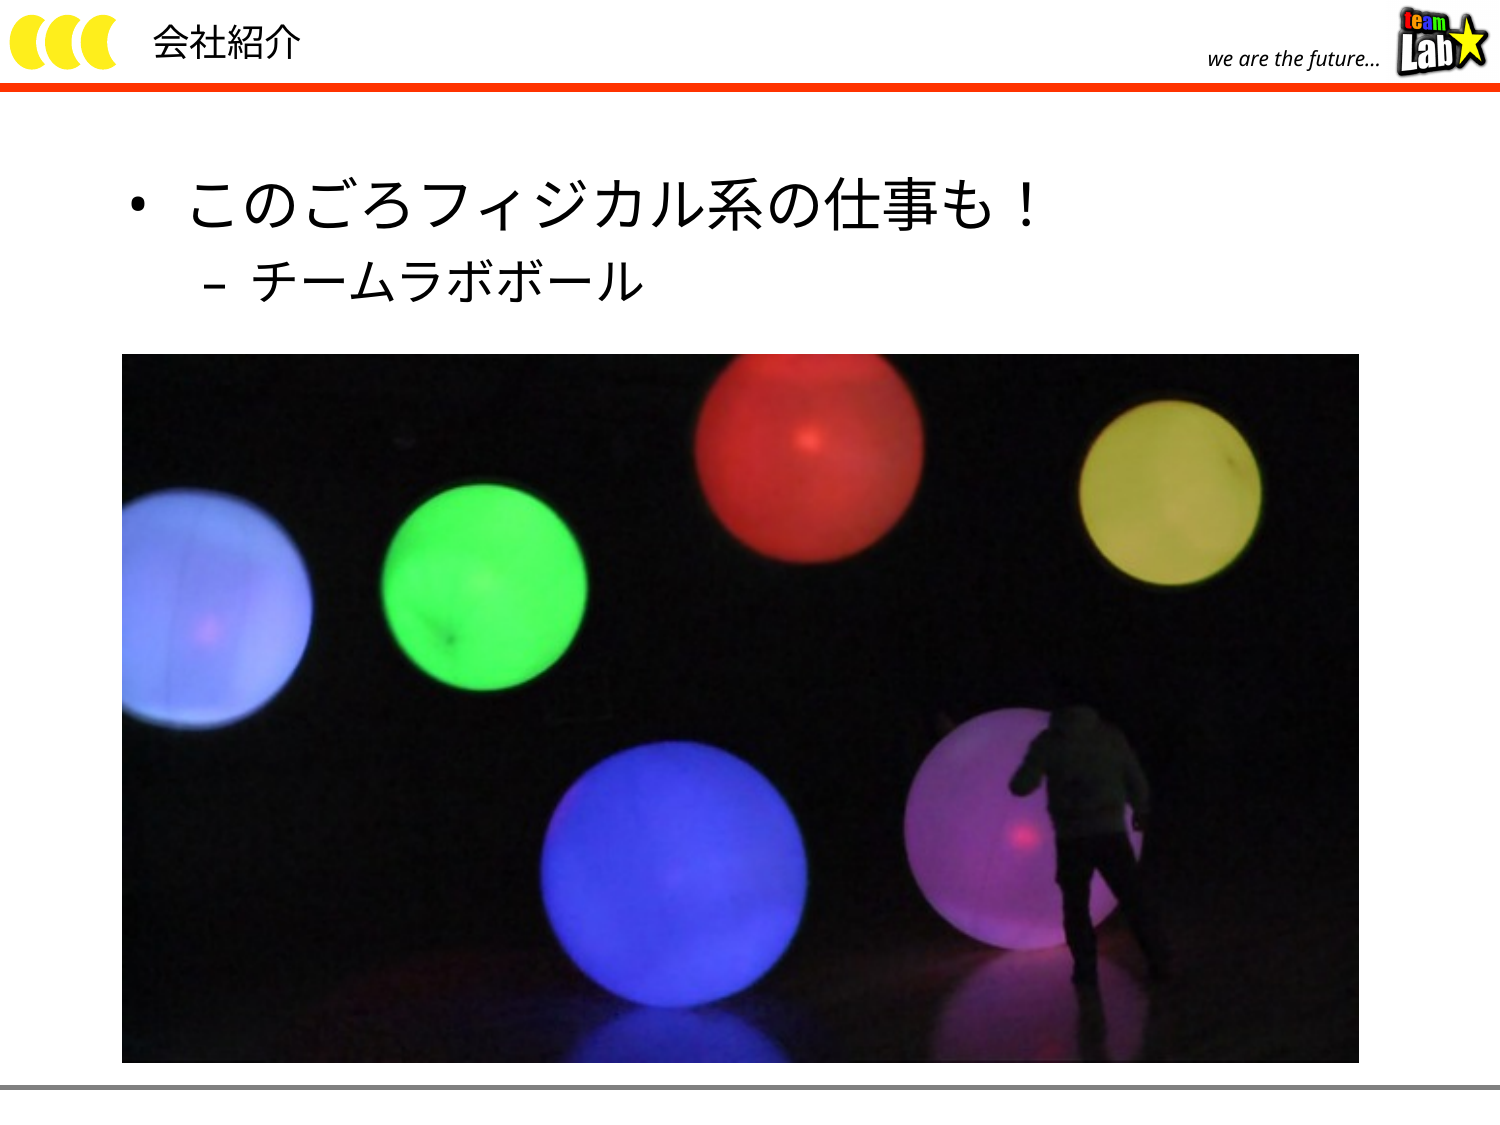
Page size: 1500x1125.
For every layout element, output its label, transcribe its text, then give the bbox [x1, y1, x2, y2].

picture [1386, 0, 1499, 83]
list このごろフィジカル系の仕事も！ チームラボボール [112, 160, 1140, 1001]
title 会社紹介 [137, 11, 925, 72]
picture [122, 354, 1359, 1063]
